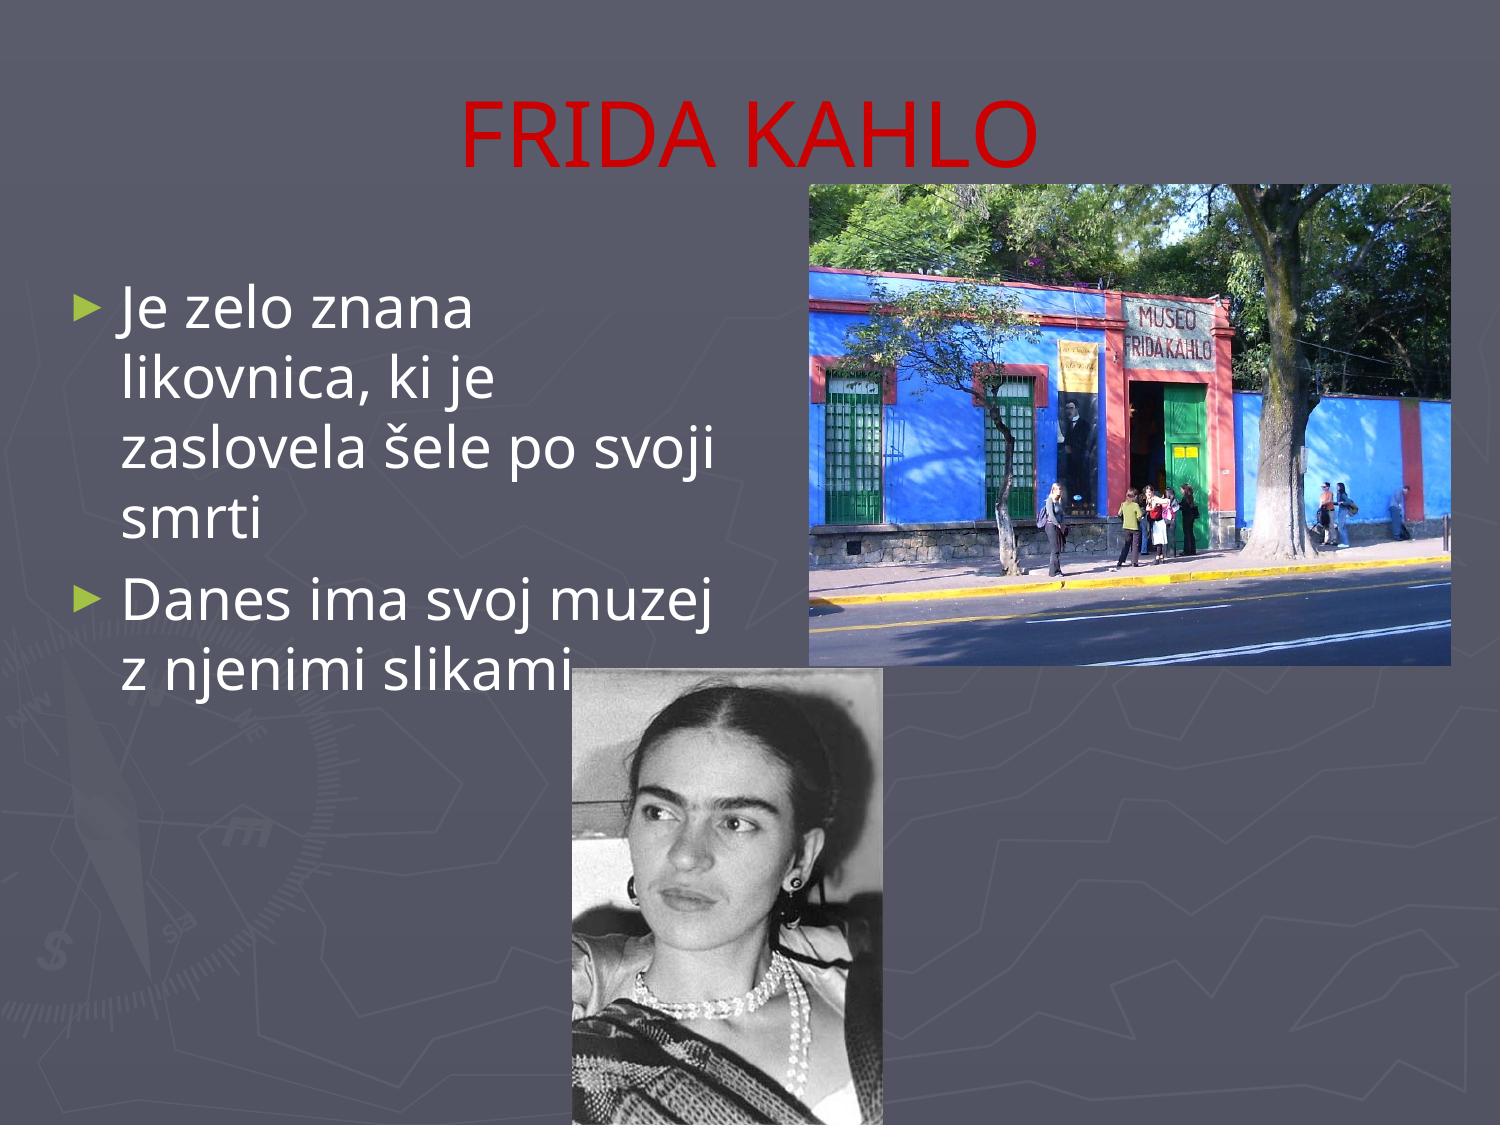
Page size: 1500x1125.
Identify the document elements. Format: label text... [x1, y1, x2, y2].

picture [572, 668, 883, 1125]
picture [809, 184, 1451, 666]
list Je zelo znana likovnica, ki je zaslovela šele po svoji smrti Danes ima svoj muzej z njenimi slikami [49, 262, 738, 1001]
title FRIDA KAHLO [49, 37, 1451, 225]
